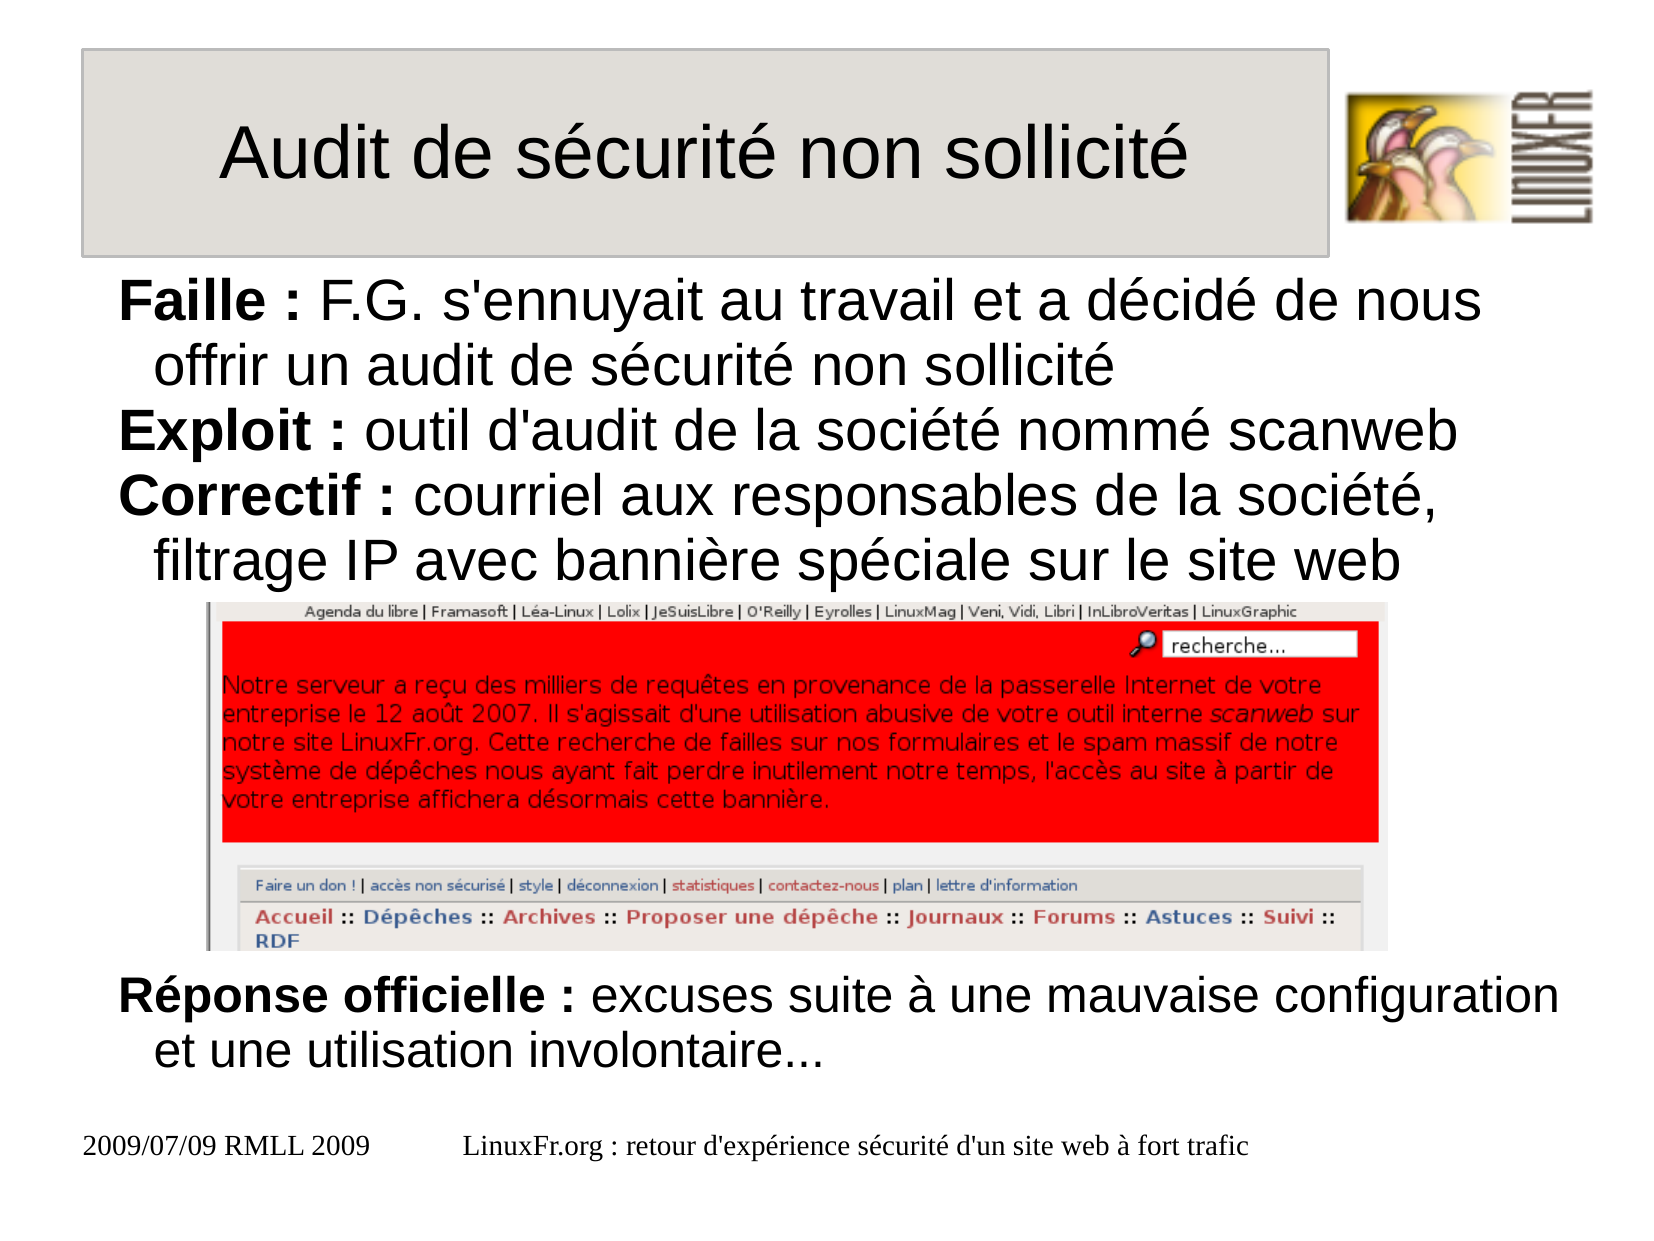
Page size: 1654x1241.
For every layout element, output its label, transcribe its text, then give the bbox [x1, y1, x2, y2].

subtitle Faille : F.G. s'ennuyait au travail et a décidé de nous offrir un audit de sécurité non sollicité Exploit : outil d'audit de la société nommé scanweb Correctif : courriel aux responsables de la société, filtrage IP avec bannière spéciale sur le site web Réponse officielle : excuses suite à une mauvaise configuration et une utilisation involontaire... [82, 268, 1571, 1079]
picture [1341, 88, 1601, 229]
title Audit de sécurité non sollicité [82, 49, 1329, 257]
picture [206, 602, 1388, 951]
